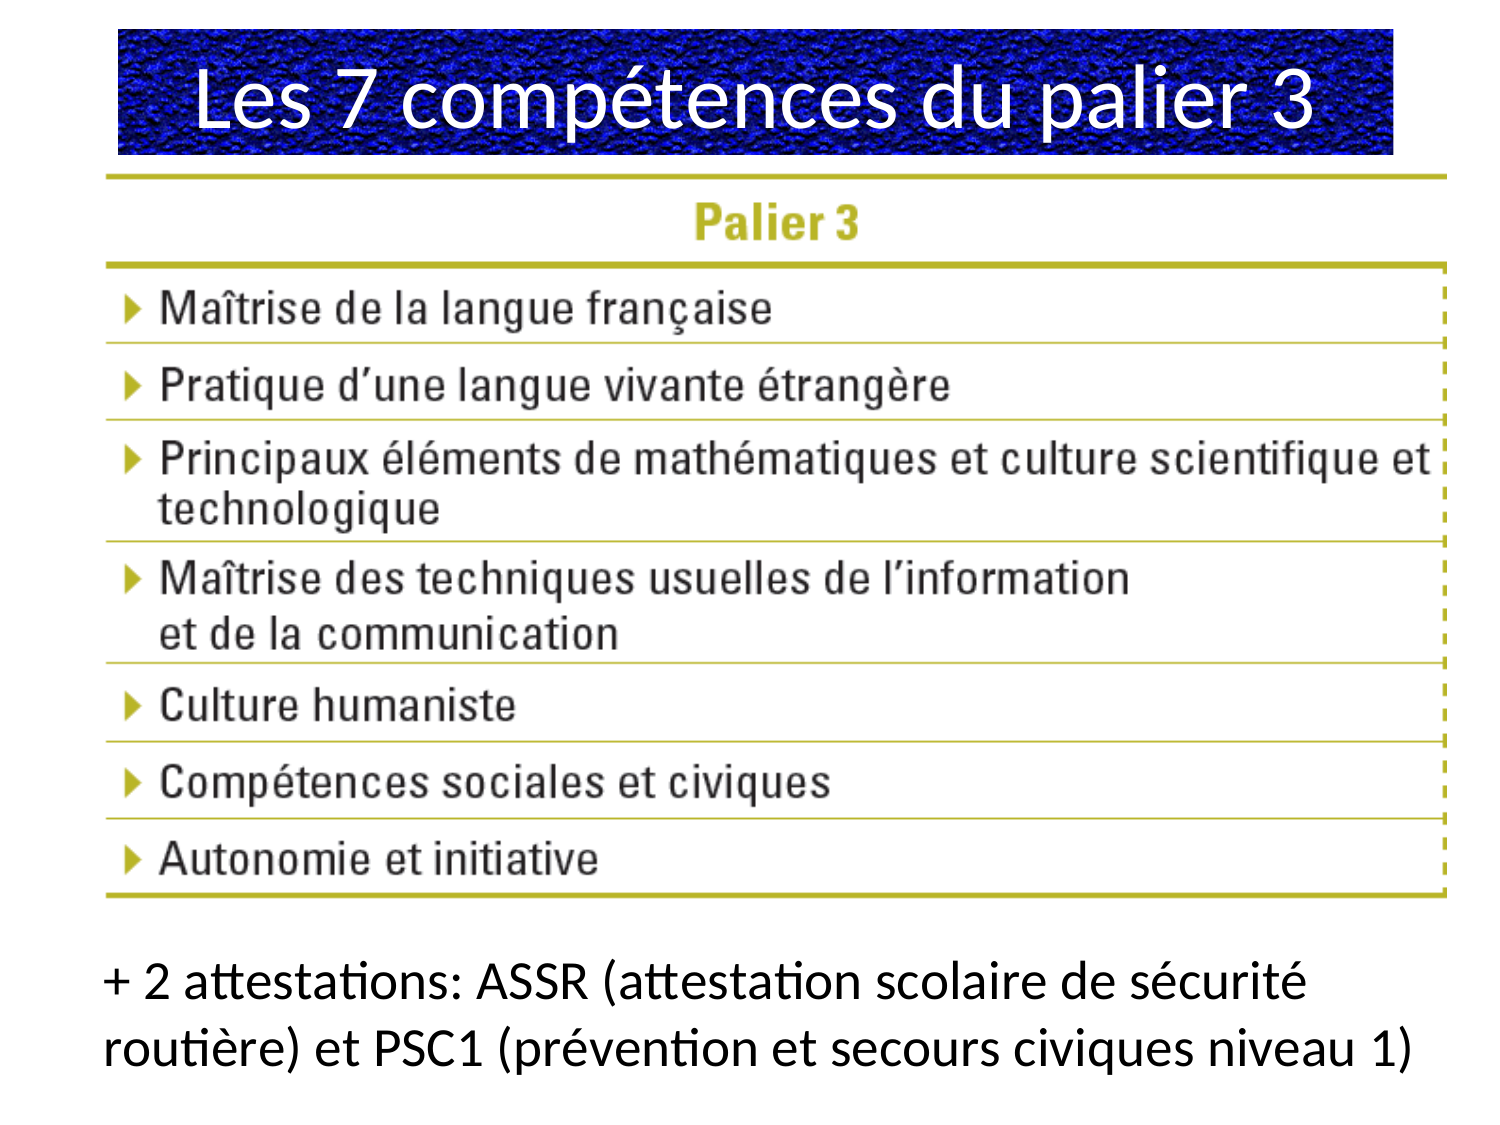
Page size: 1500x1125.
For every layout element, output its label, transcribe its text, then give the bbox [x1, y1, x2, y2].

picture [80, 160, 1447, 911]
text_box + 2 attestations: ASSR (attestation scolaire de sécurité routière) et PSC1 (prévention et secours civiques niveau 1) [88, 937, 1474, 1085]
title Les 7 compétences du palier 3 [118, 29, 1394, 155]
